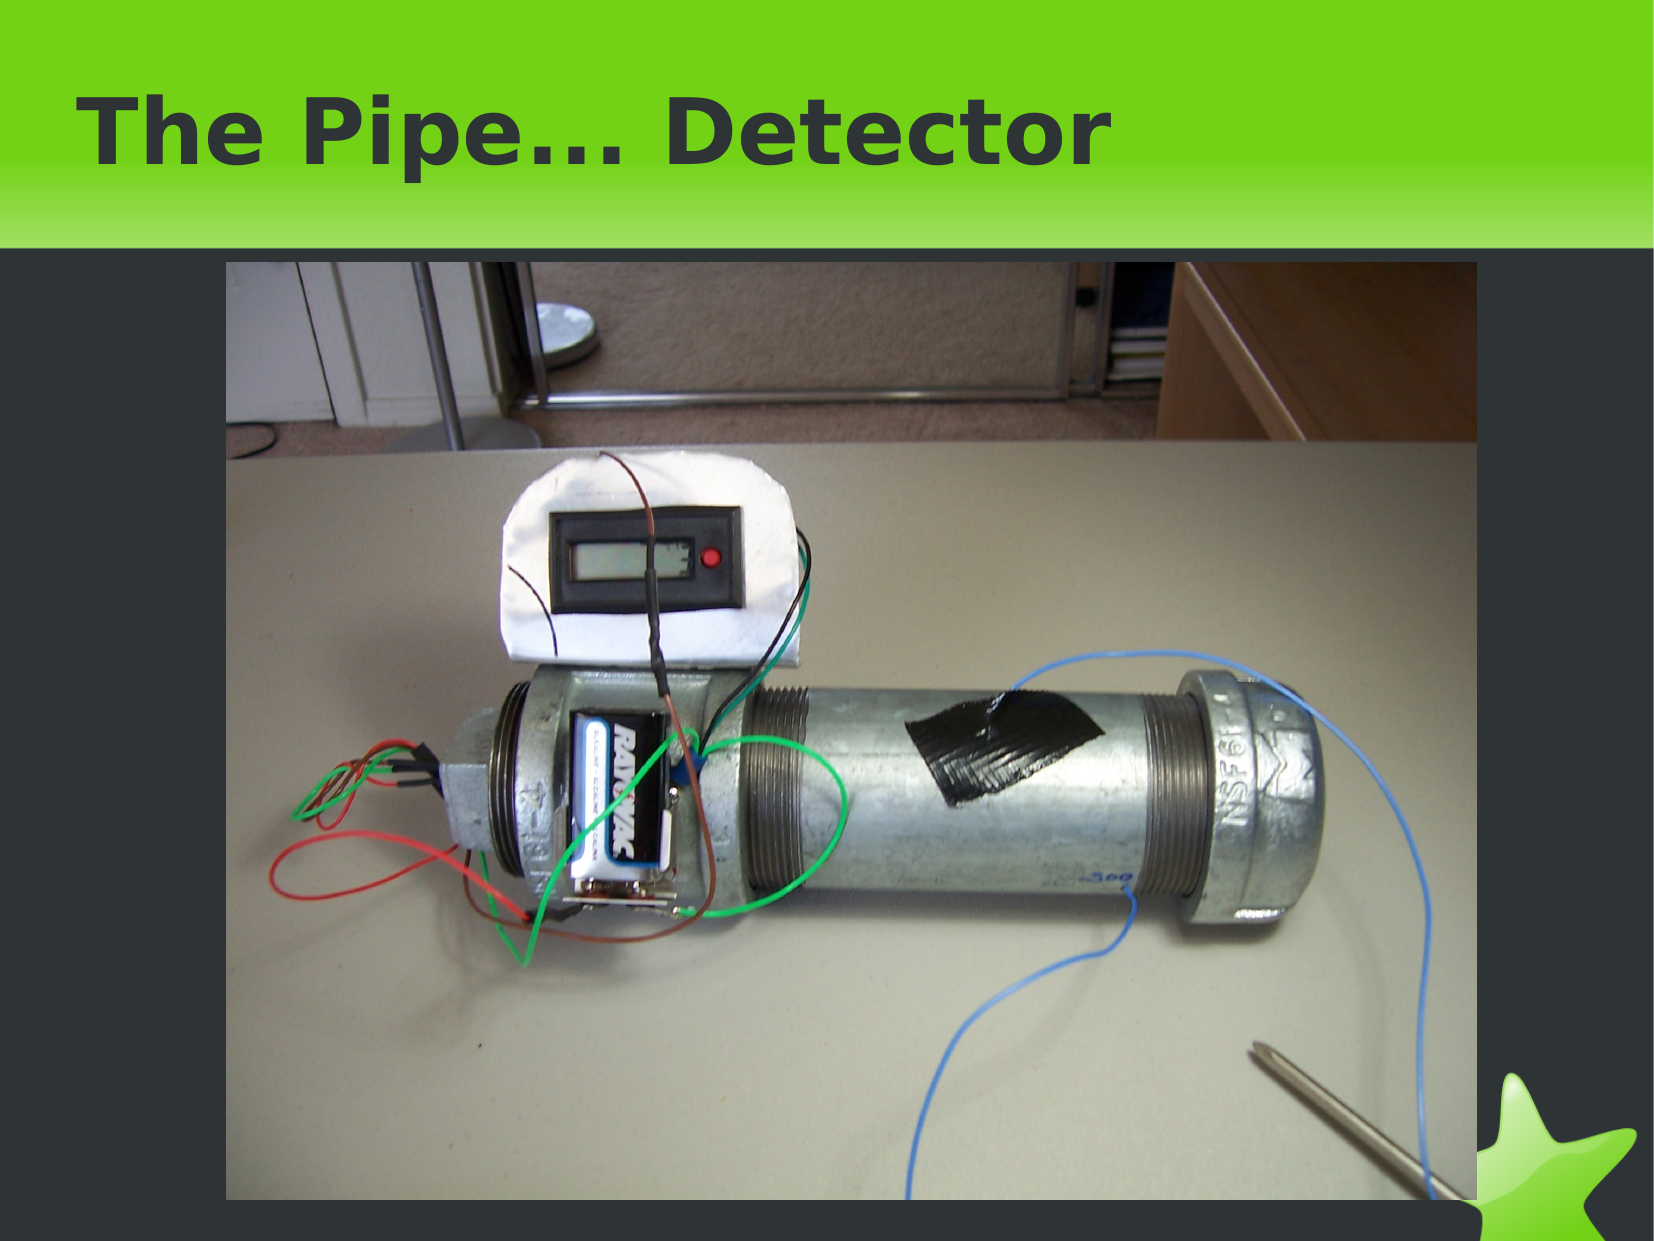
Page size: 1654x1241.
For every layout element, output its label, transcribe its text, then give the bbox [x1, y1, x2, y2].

title The Pipe... Detector [76, 29, 1565, 237]
picture [0, 0, 1654, 1241]
